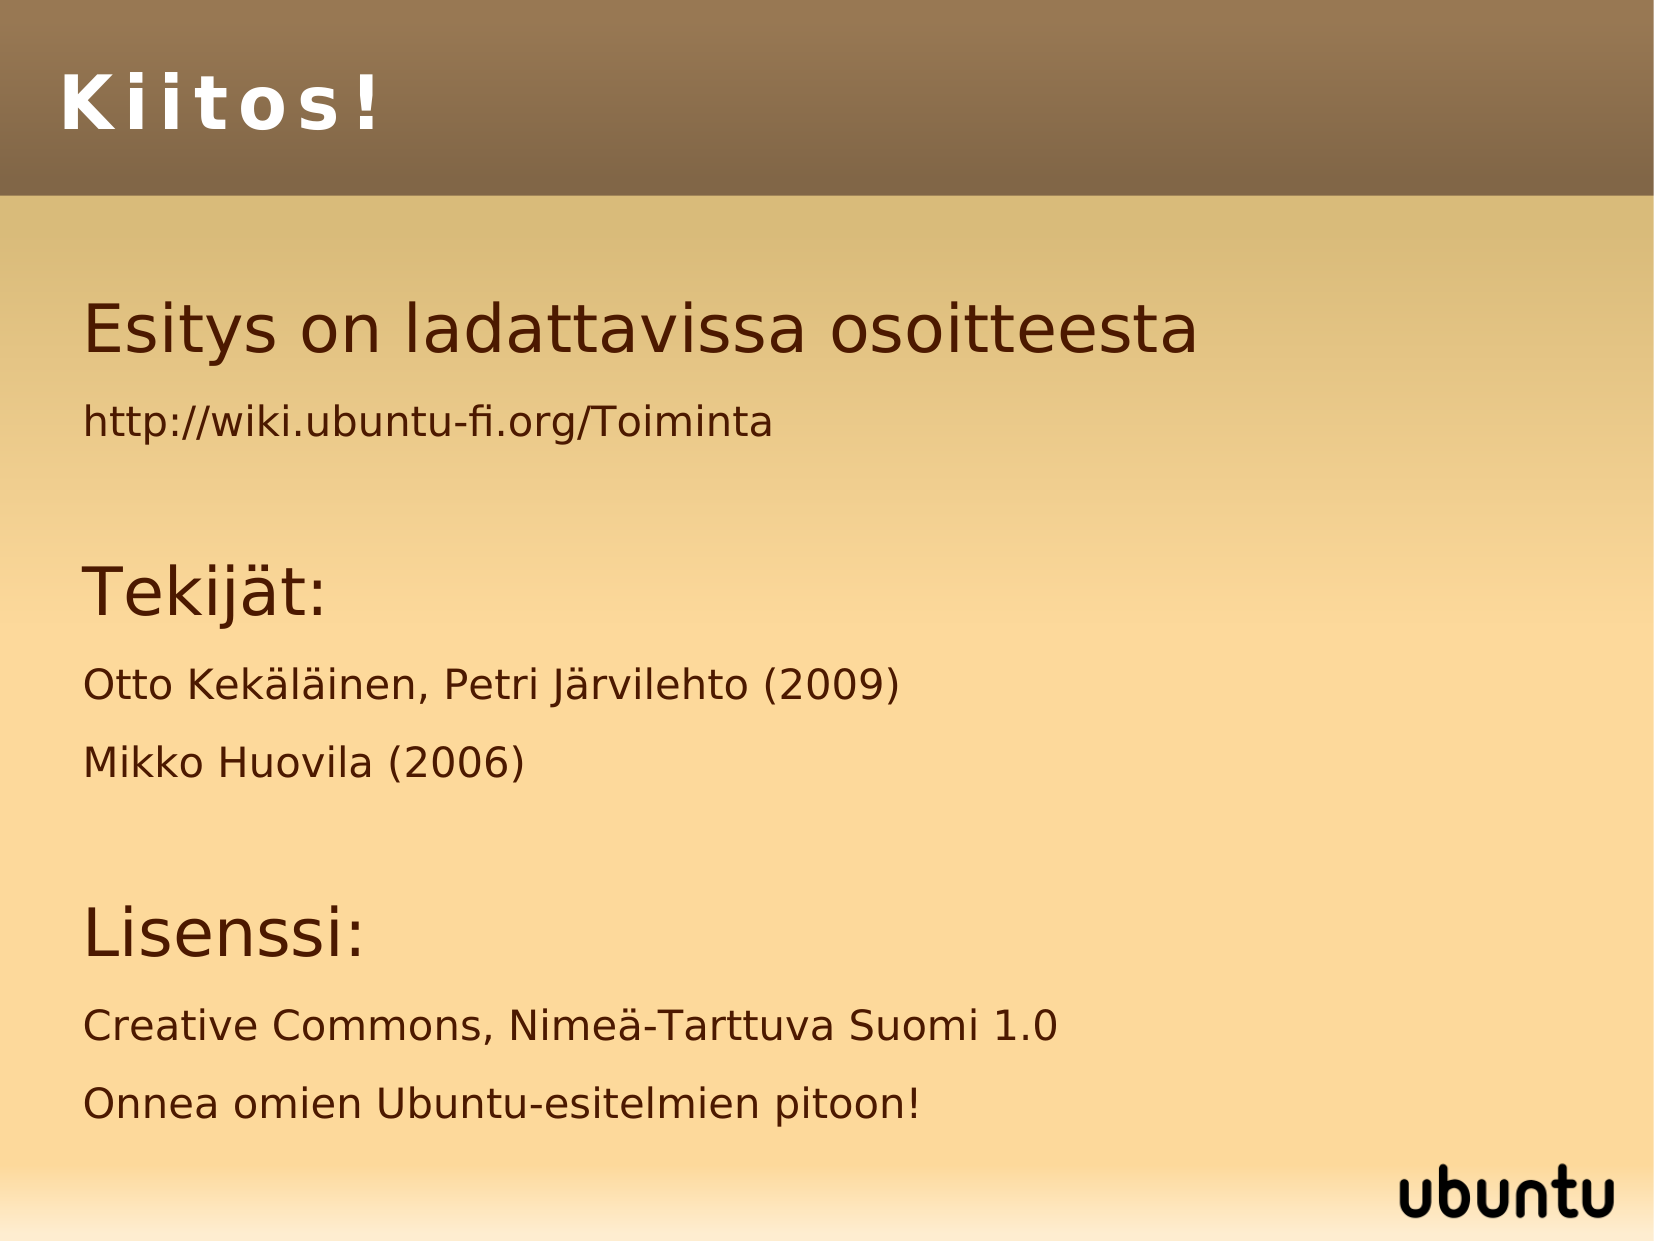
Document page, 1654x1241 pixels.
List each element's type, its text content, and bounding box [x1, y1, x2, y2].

title Kiitos! [59, 29, 1595, 178]
list Esitys on ladattavissa osoitteesta http://wiki.ubuntu-fi.org/Toiminta Tekijät: Otto Kekäläinen, Petri Järvilehto (2009) Mikko Huovila (2006) Lisenssi: Creative Commons, Nimeä-Tarttuva Suomi 1.0 Onnea omien Ubuntu-esitelmien pitoon! [82, 290, 1571, 1129]
picture [0, 0, 1654, 1241]
